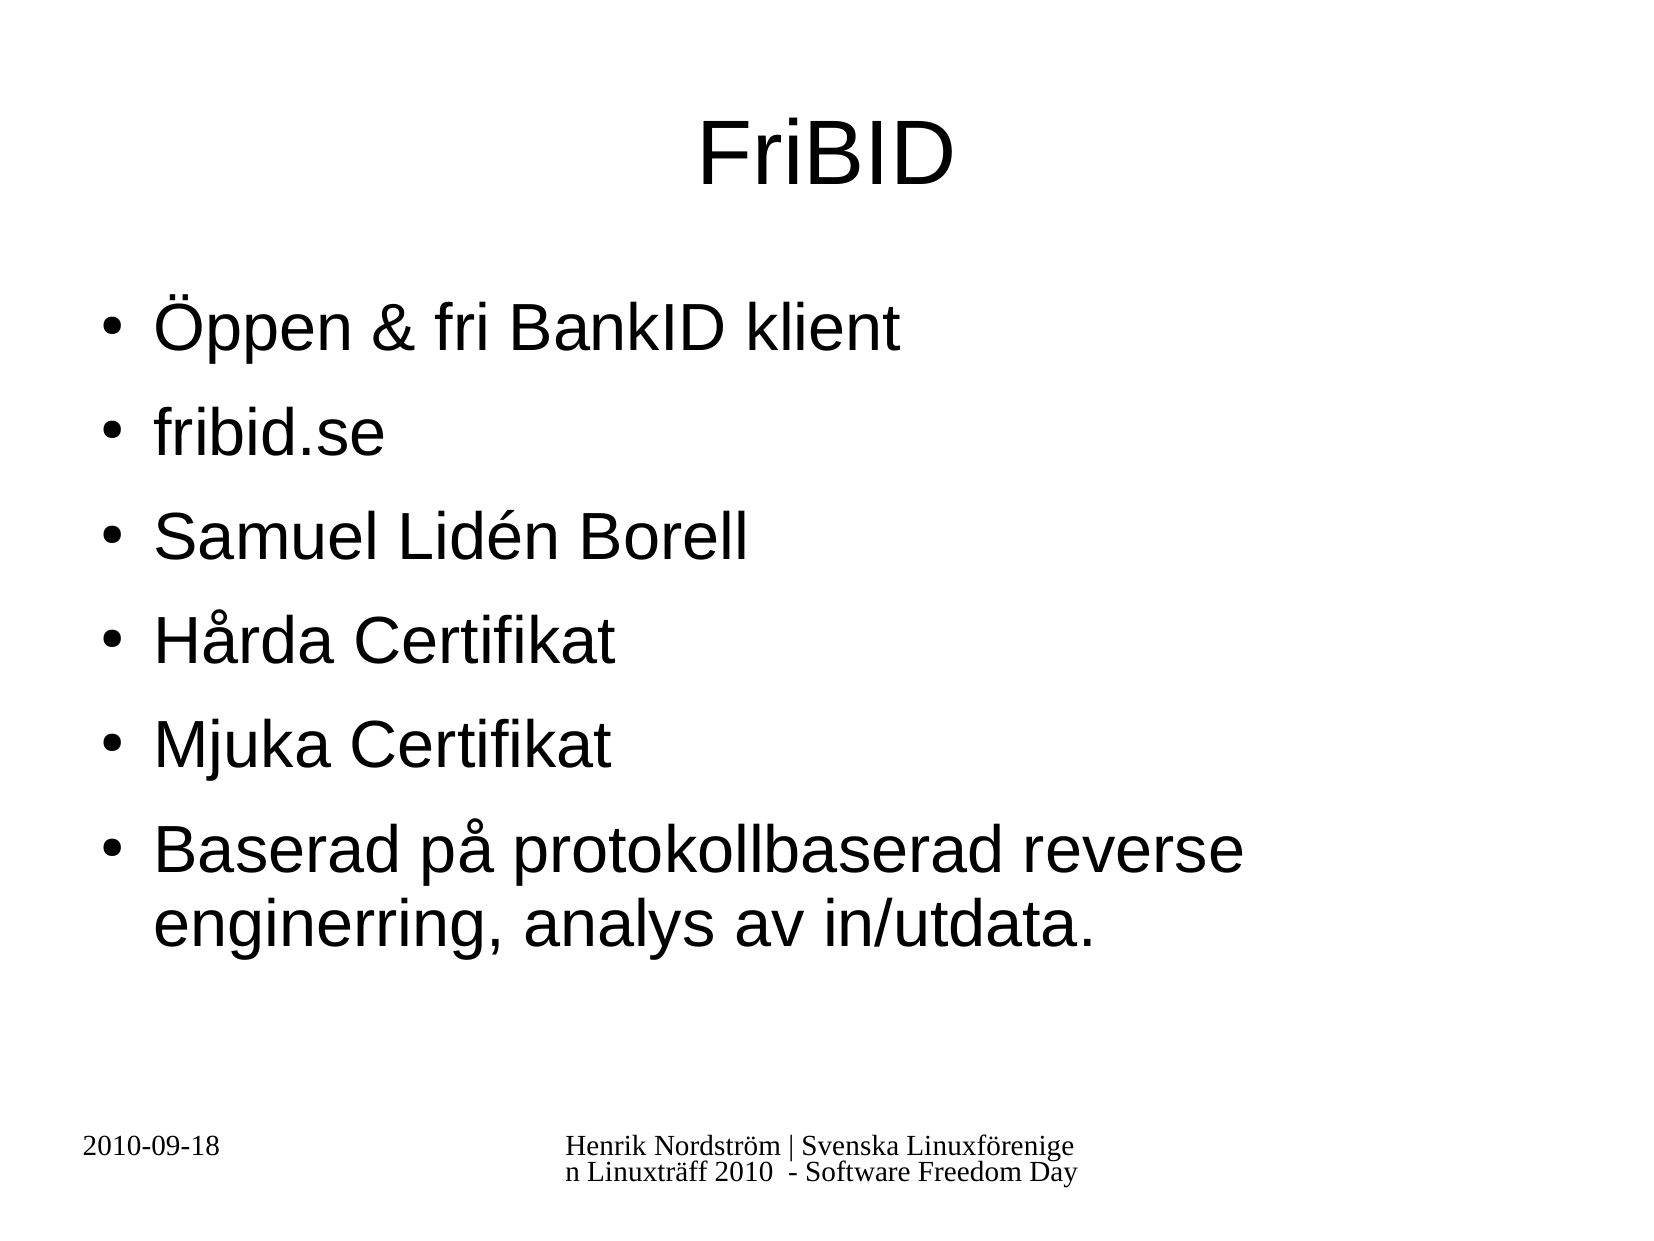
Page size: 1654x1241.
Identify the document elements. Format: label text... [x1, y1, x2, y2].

title FriBID [82, 56, 1571, 250]
list Öppen & fri BankID klient fribid.se Samuel Lidén Borell Hårda Certifikat Mjuka Certifikat Baserad på protokollbaserad reverse enginerring, analys av in/utdata. [82, 290, 1571, 1094]
